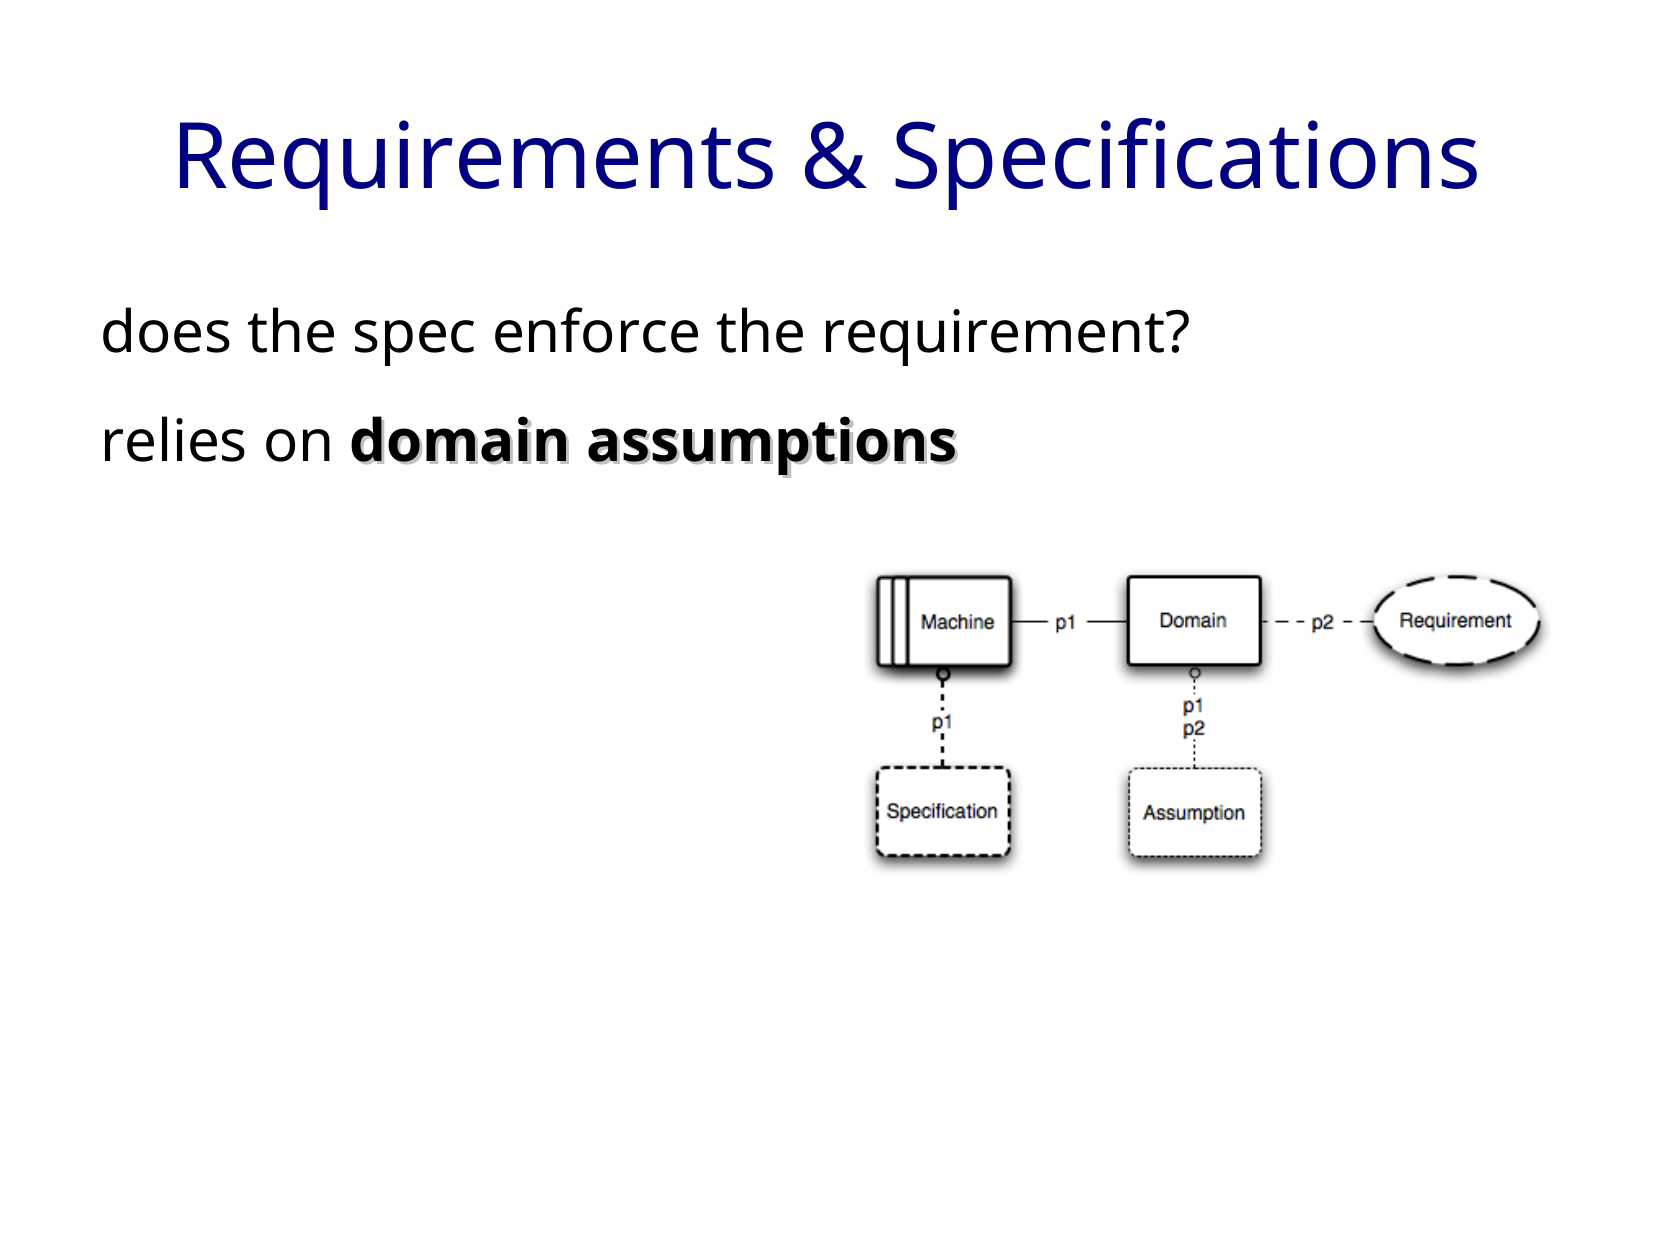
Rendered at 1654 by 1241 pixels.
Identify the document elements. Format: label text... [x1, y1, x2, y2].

list does the spec enforce the requirement? relies on domain assumptions [82, 290, 809, 1109]
picture [845, 551, 1572, 895]
title Requirements & Specifications [82, 49, 1571, 257]
